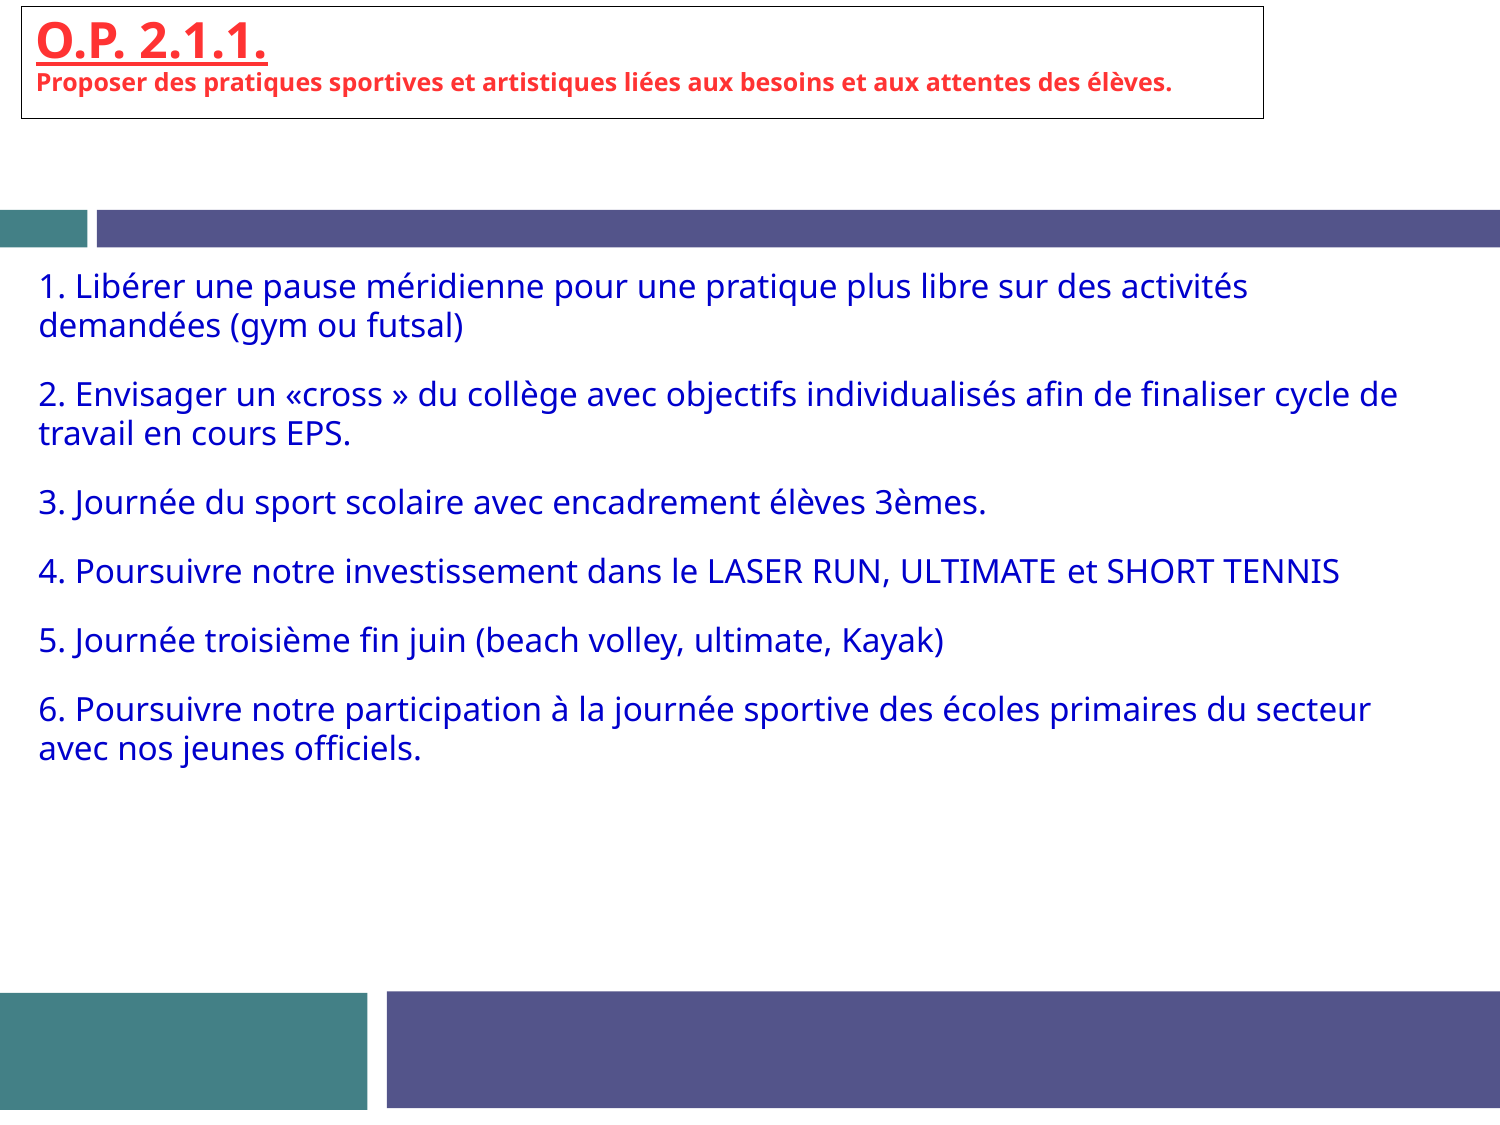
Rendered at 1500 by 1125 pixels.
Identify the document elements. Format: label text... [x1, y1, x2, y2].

title O.P. 2.1.1. Proposer des pratiques sportives et artistiques liées aux besoins et aux attentes des élèves. [21, 6, 1264, 119]
text_box 1. Libérer une pause méridienne pour une pratique plus libre sur des activités demandées (gym ou futsal) 2. Envisager un «cross » du collège avec objectifs individualisés afin de finaliser cycle de travail en cours EPS. 3. Journée du sport scolaire avec encadrement élèves 3èmes. 4. Poursuivre notre investissement dans le LASER RUN, ULTIMATE et SHORT TENNIS 5. Journée troisième fin juin (beach volley, ultimate, Kayak) 6. Poursuivre notre participation à la journée sportive des écoles primaires du secteur avec nos jeunes officiels. [23, 259, 1447, 934]
